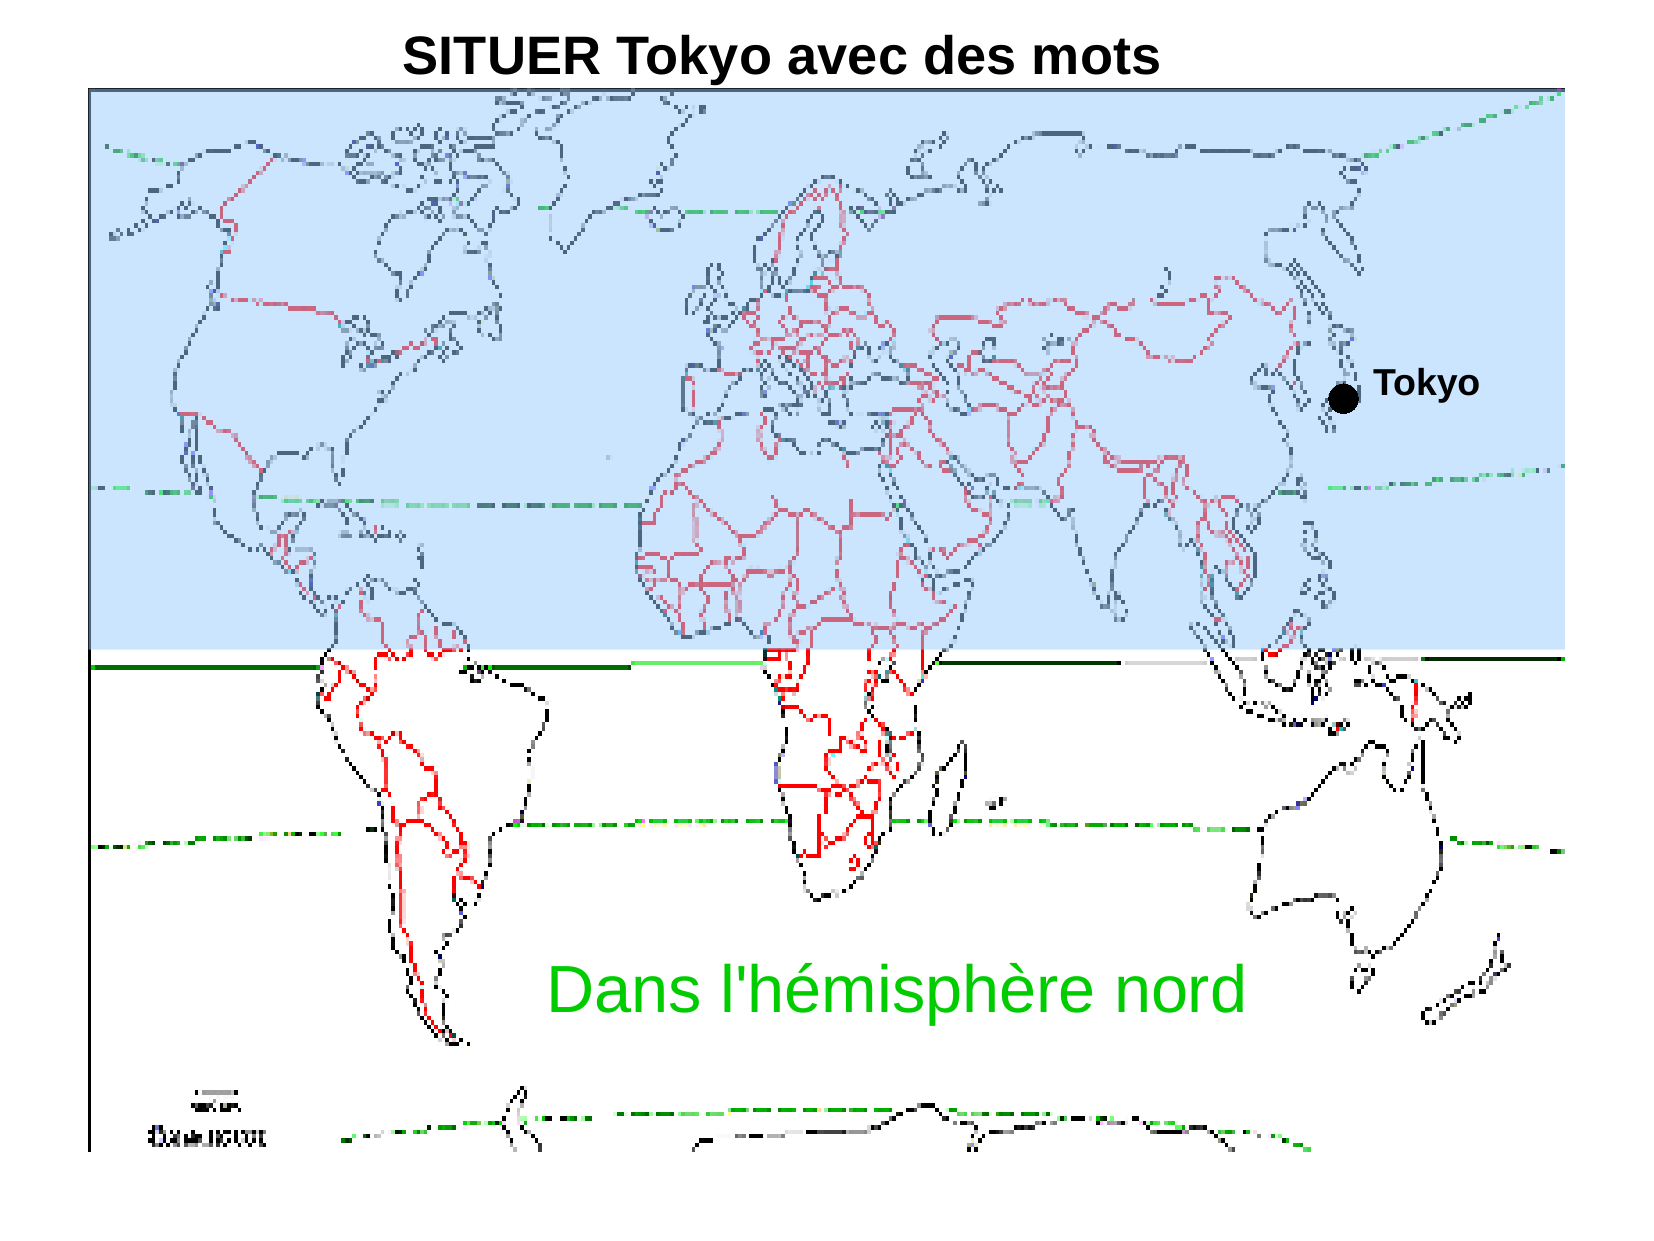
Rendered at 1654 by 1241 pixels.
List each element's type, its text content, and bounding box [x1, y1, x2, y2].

text_box Dans l'hémisphère nord [531, 944, 1300, 1035]
picture [88, 650, 1565, 1152]
text_box SITUER Tokyo avec des mots [295, 18, 1270, 95]
text_box [88, 88, 1565, 650]
text_box Tokyo [1358, 354, 1595, 413]
